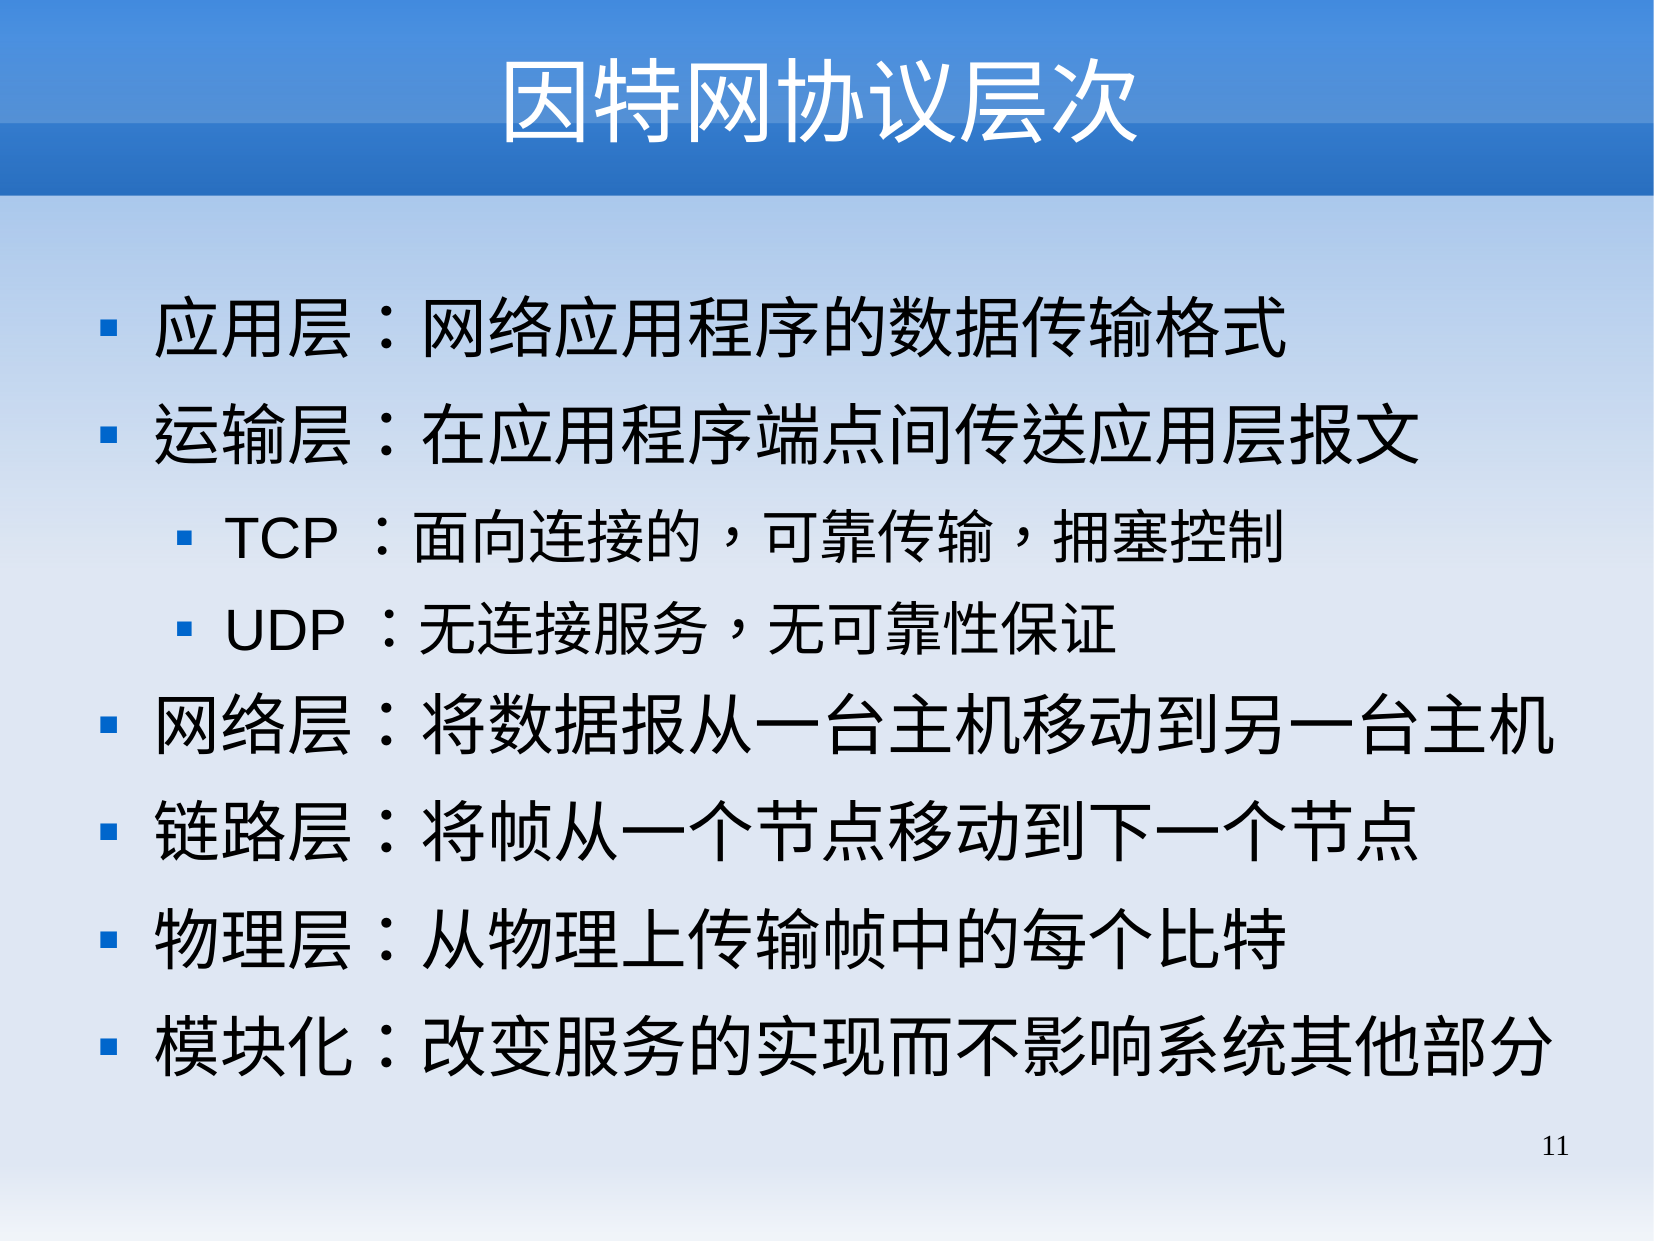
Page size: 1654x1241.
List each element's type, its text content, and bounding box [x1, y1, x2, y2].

title 因特网协议层次 [76, 0, 1565, 208]
list 应用层：网络应用程序的数据传输格式 运输层：在应用程序端点间传送应用层报文 TCP：面向连接的，可靠传输，拥塞控制 UDP：无连接服务，无可靠性保证 网络层：将数据报从一台主机移动到另一台主机 链路层：将帧从一个节点移动到下一个节点 物理层：从物理上传输帧中的每个比特 模块化：改变服务的实现而不影响系统其他部分 [82, 290, 1571, 1109]
picture [0, 0, 1654, 1241]
